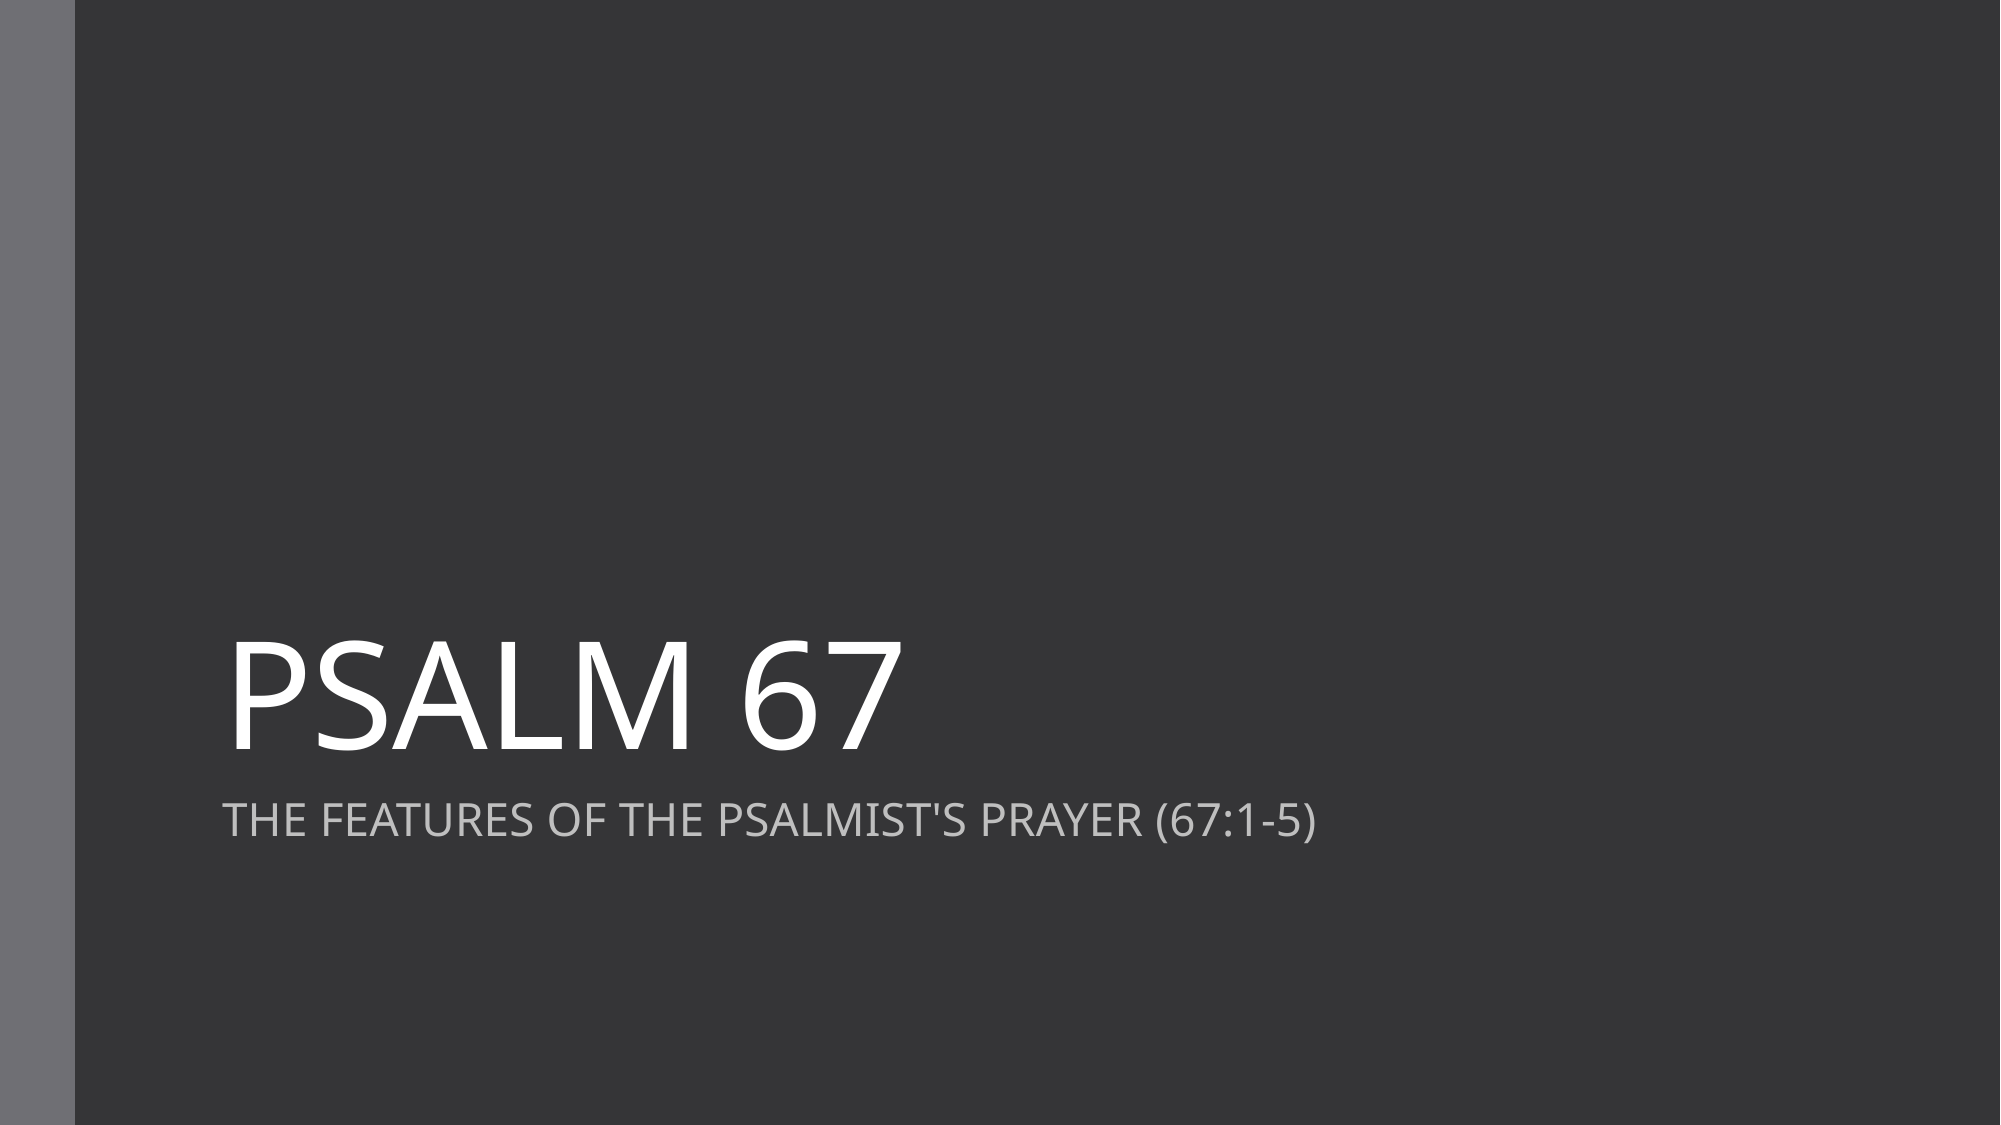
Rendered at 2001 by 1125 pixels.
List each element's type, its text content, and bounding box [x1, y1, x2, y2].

subtitle THE FEATURES OF THE PSALMIST'S PRAYER (67:1-5) [206, 787, 1752, 1066]
title PSALM 67 [206, 124, 1752, 787]
